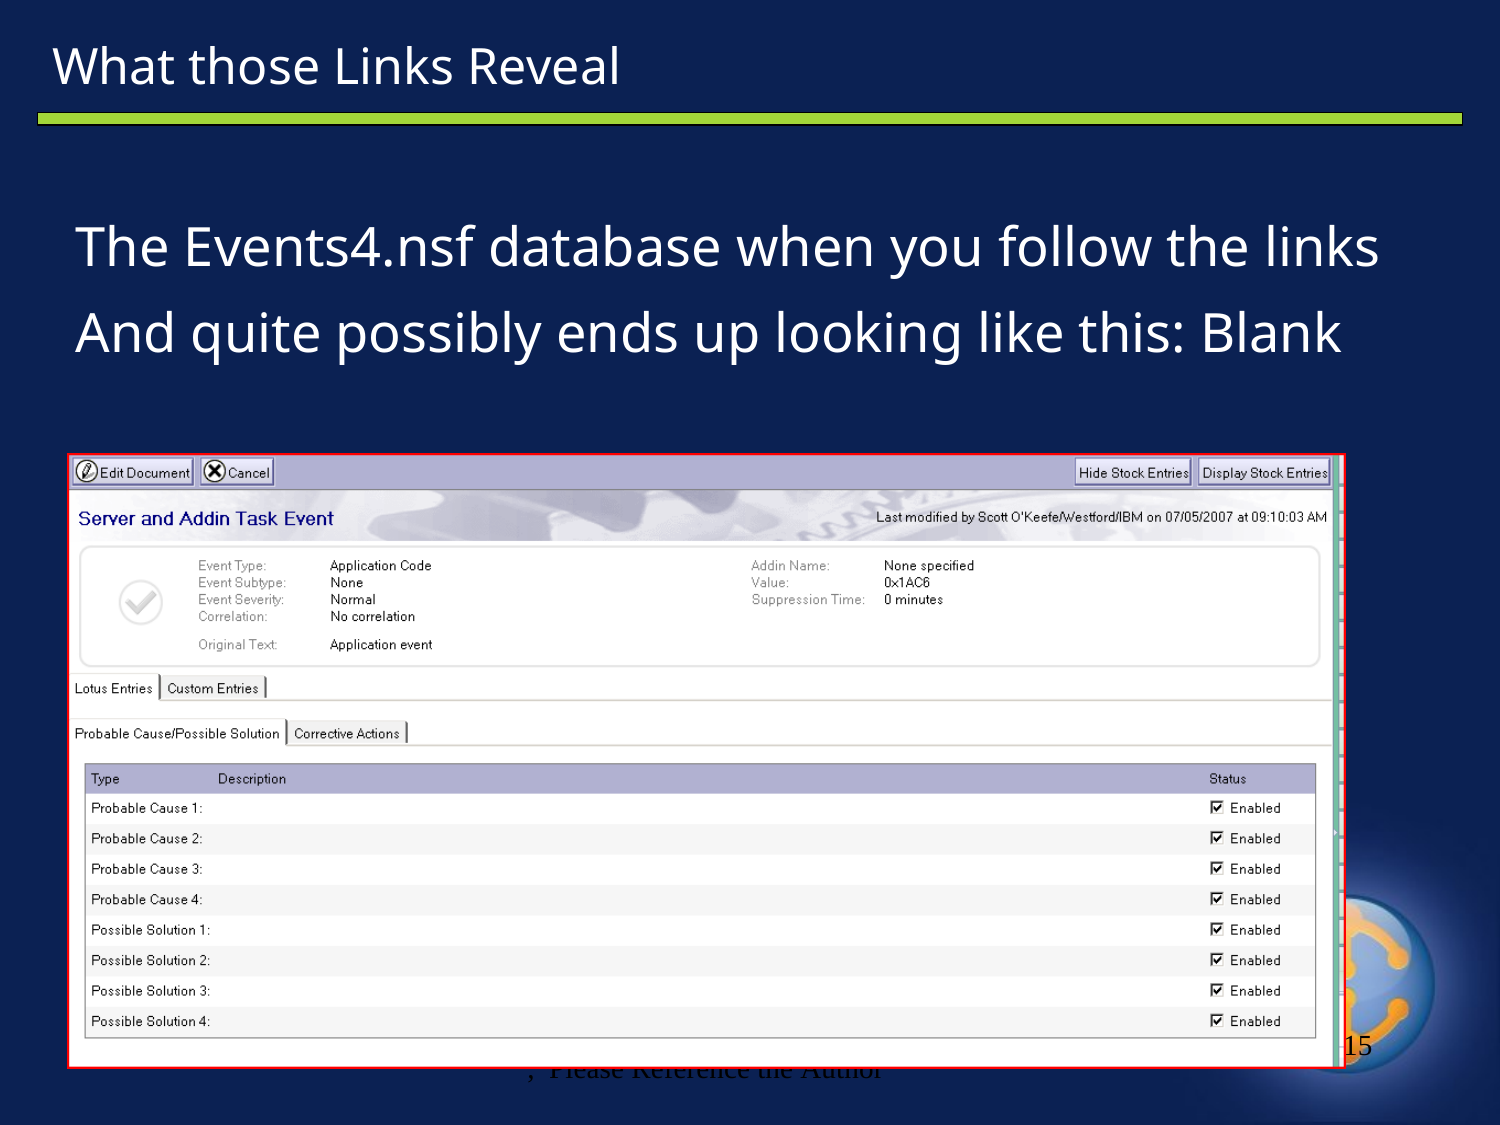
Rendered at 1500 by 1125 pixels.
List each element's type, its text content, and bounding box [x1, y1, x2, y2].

text_box [37, 112, 1463, 126]
picture [0, 0, 1500, 1125]
text_box What those Links Reveal [37, 24, 1363, 96]
text_box The Events4.nsf database when you follow the links And quite possibly ends up looking like this: Blank [75, 195, 1392, 499]
